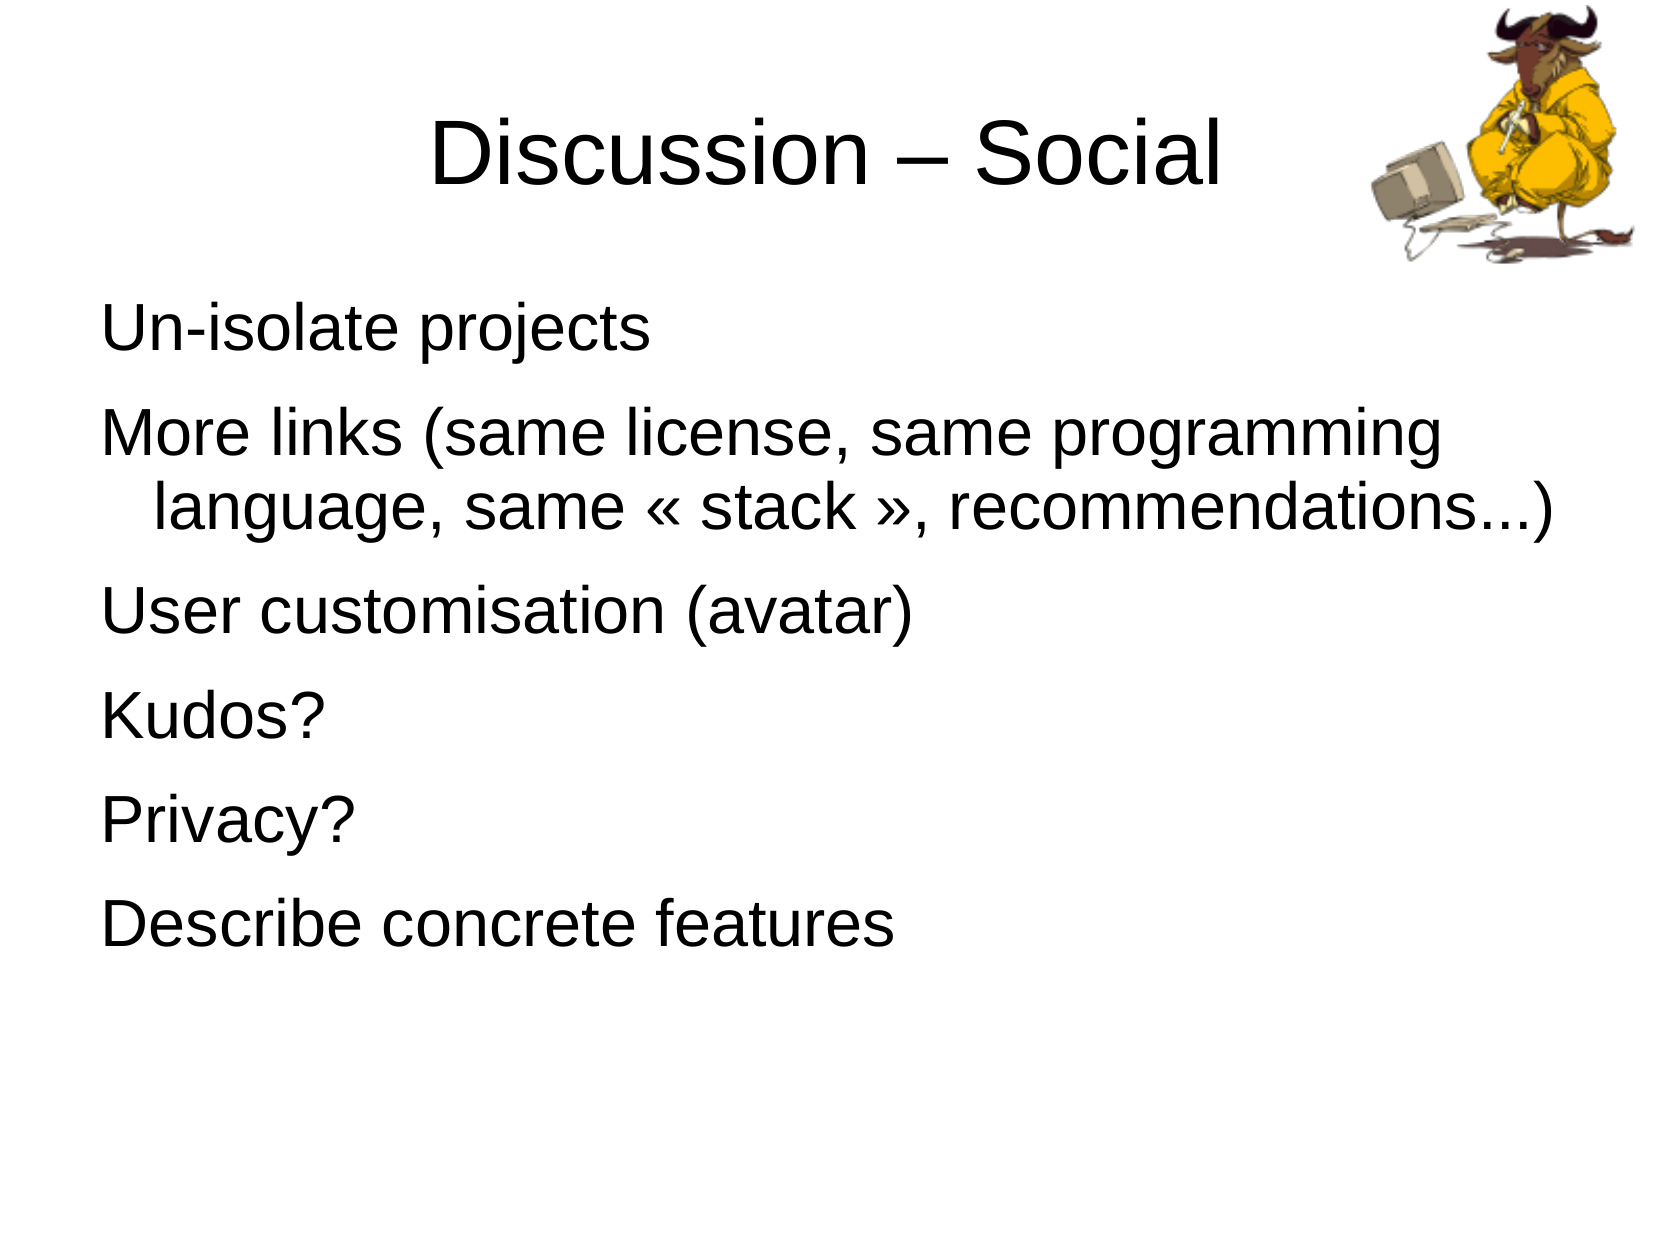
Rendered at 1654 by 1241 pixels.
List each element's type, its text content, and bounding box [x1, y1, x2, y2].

title Discussion – Social [82, 49, 1571, 257]
list Un-isolate projects More links (same license, same programming language, same « stack », recommendations...) User customisation (avatar) Kudos? Privacy? Describe concrete features [82, 290, 1571, 1109]
picture [1345, 5, 1654, 266]
